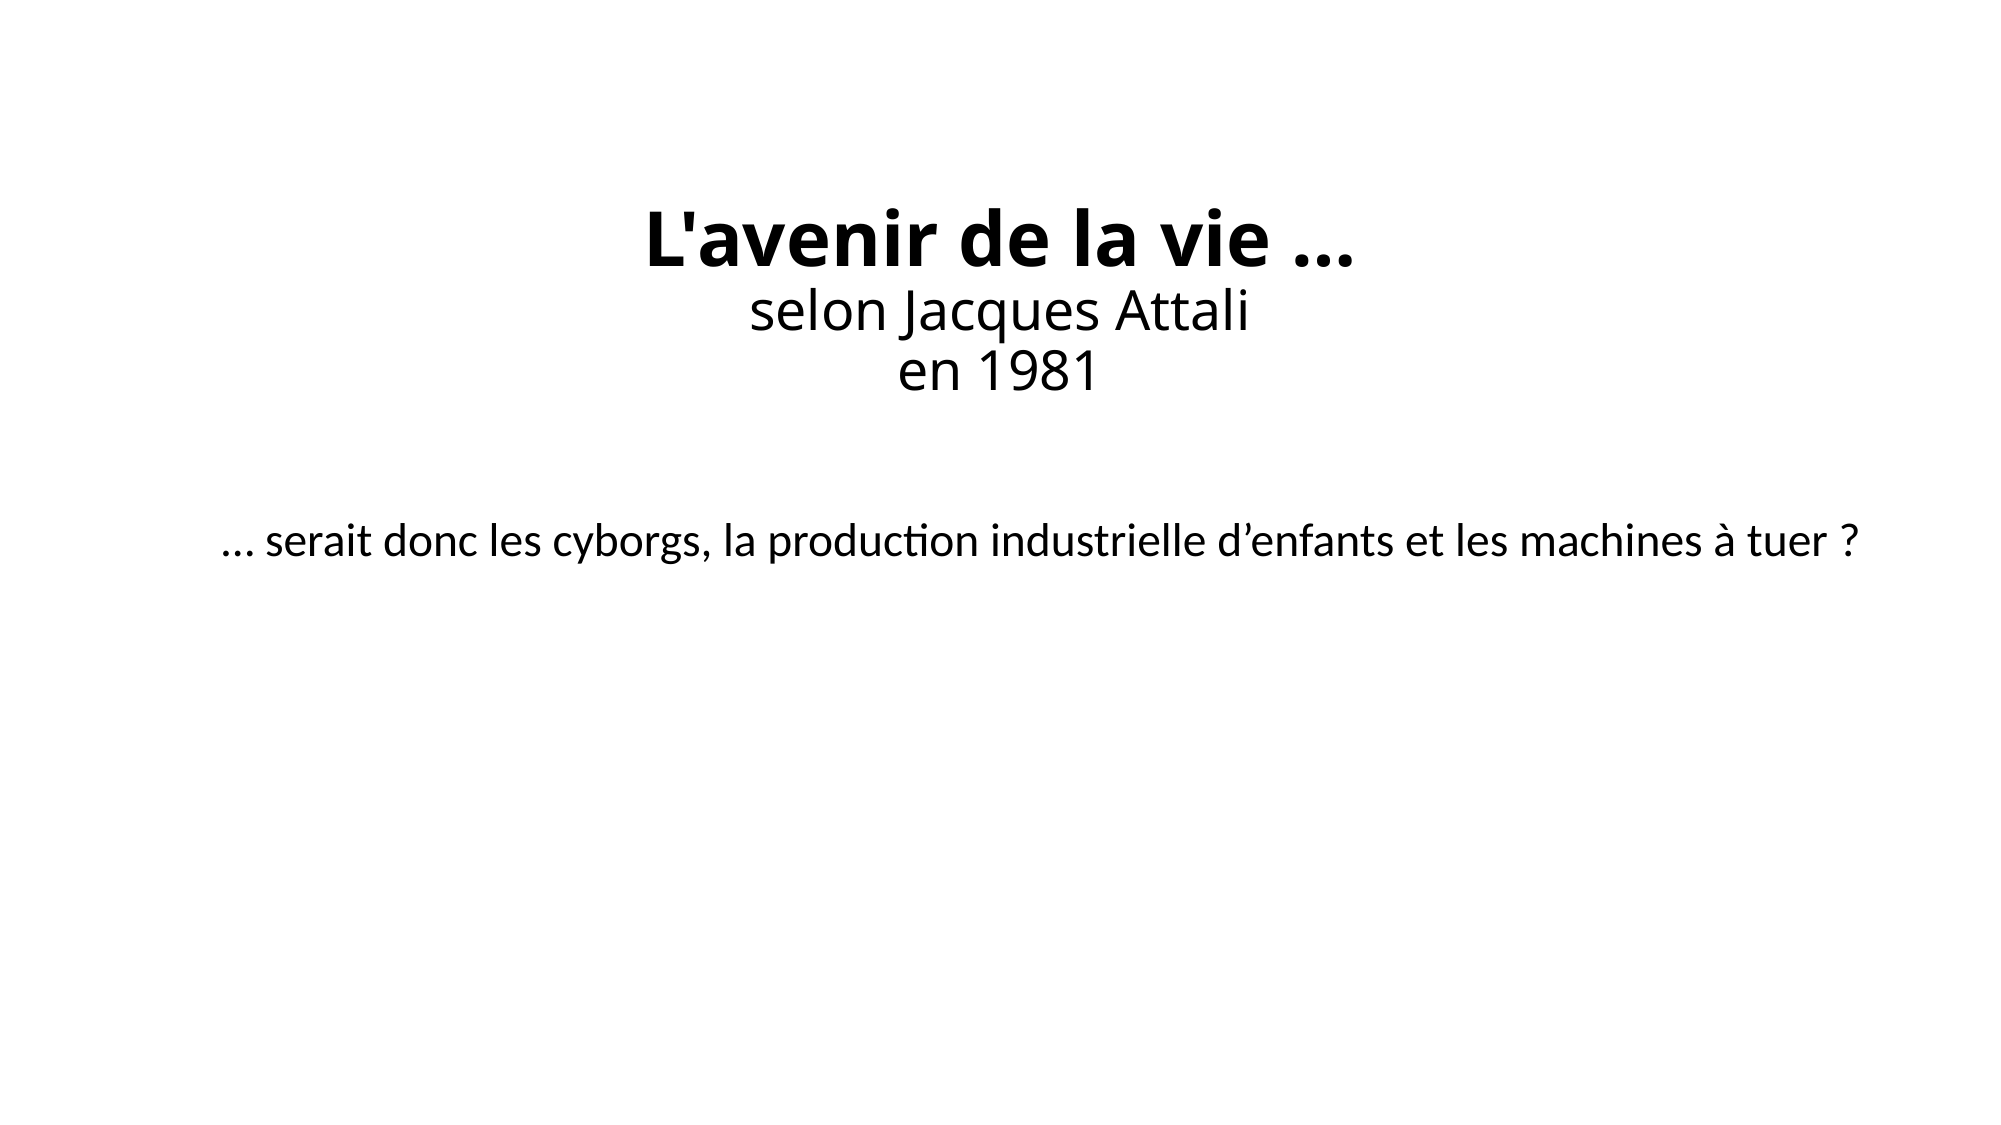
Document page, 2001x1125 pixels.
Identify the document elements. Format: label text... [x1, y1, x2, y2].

list … serait donc les cyborgs, la production industrielle d’enfants et les machines à tuer ? [192, 508, 1894, 617]
title L'avenir de la vie … selon Jacques Attali en 1981 [137, 192, 1863, 411]
